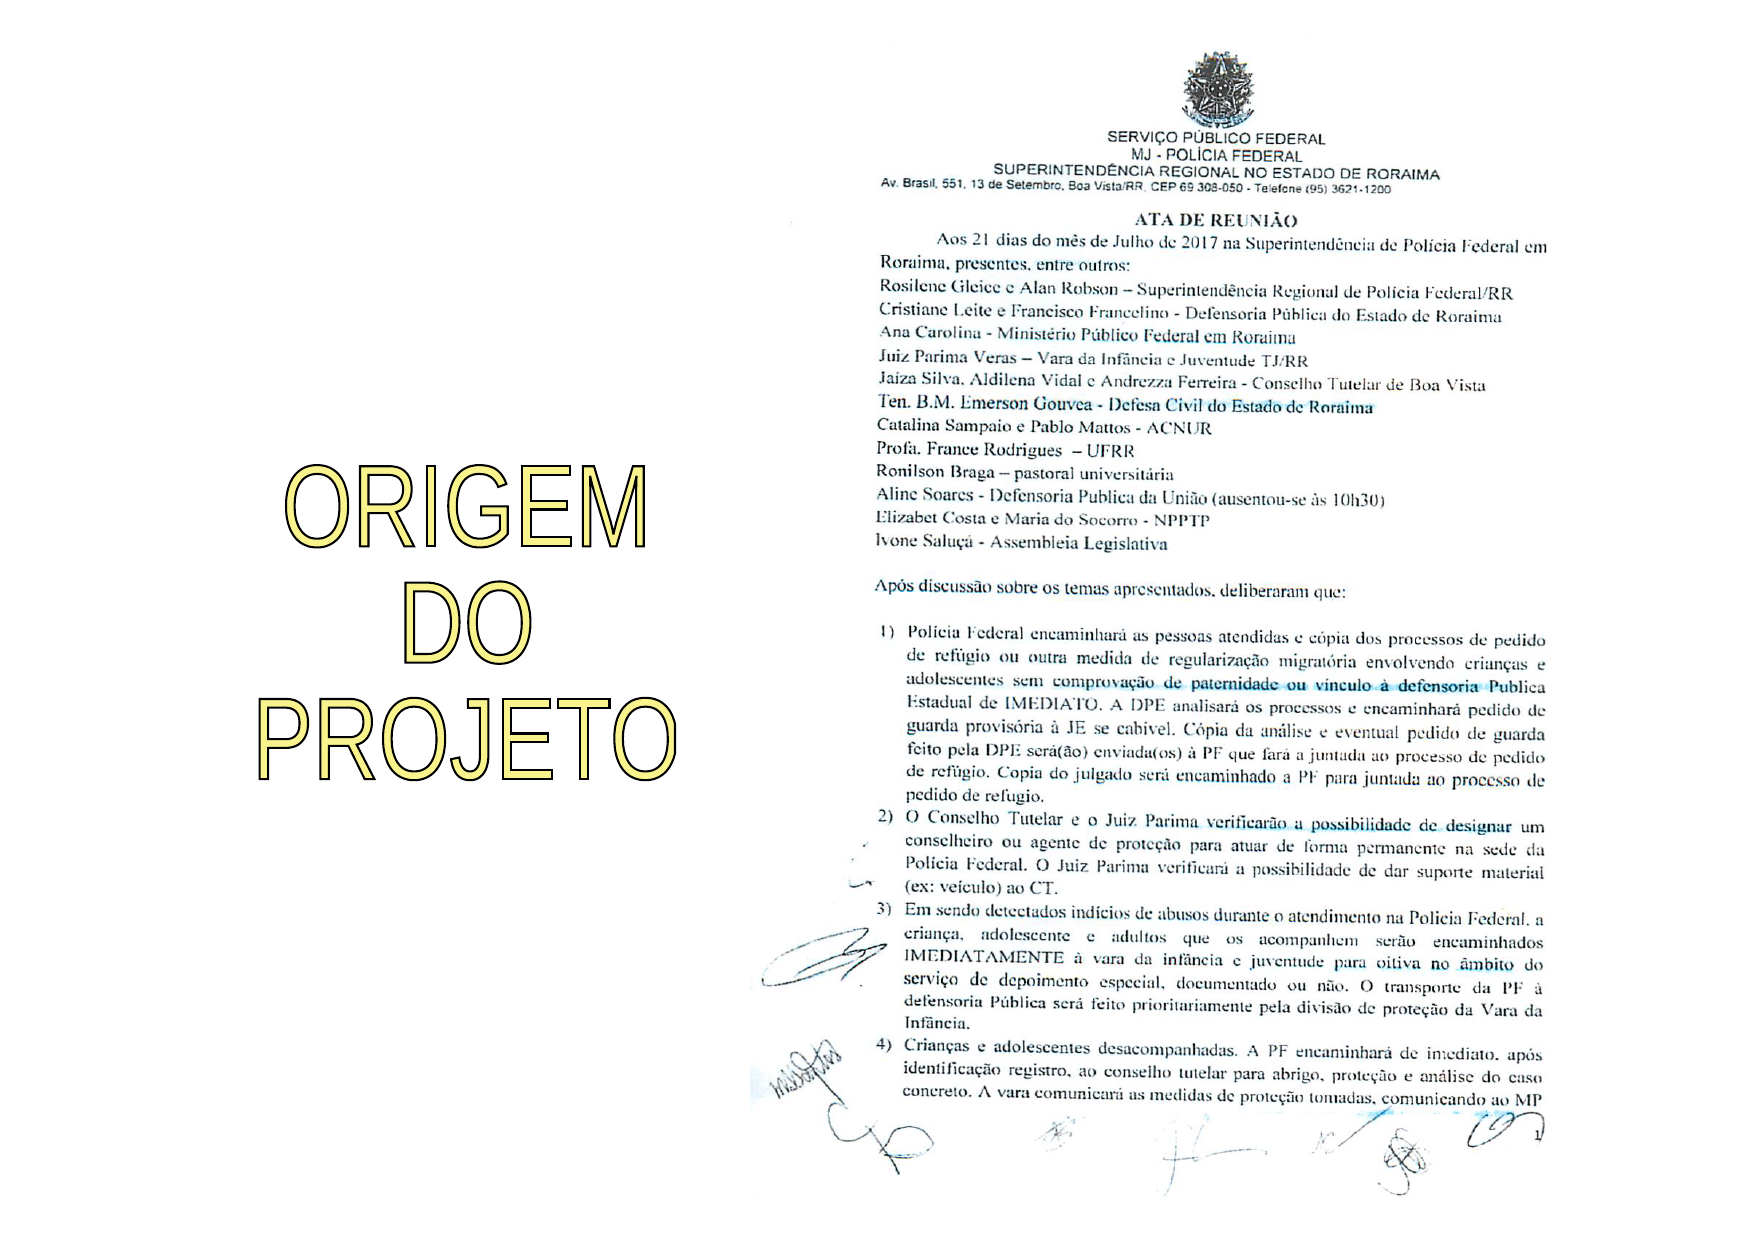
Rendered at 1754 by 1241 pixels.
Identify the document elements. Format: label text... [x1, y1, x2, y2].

text_box ORIGEM DO PROJETO [405, 582, 460, 663]
text_box ORIGEM DO PROJETO [259, 698, 309, 780]
text_box ORIGEM DO PROJETO [468, 581, 531, 664]
text_box ORIGEM DO PROJETO [558, 698, 610, 780]
text_box ORIGEM DO PROJETO [582, 466, 644, 547]
text_box ORIGEM DO PROJETO [448, 465, 508, 548]
text_box ORIGEM DO PROJETO [614, 697, 676, 781]
text_box ORIGEM DO PROJETO [320, 698, 375, 780]
text_box ORIGEM DO PROJETO [286, 465, 349, 548]
text_box ORIGEM DO PROJETO [522, 466, 572, 547]
text_box ORIGEM DO PROJETO [502, 698, 553, 780]
text_box ORIGEM DO PROJETO [383, 697, 446, 781]
text_box ORIGEM DO PROJETO [360, 466, 415, 547]
text_box ORIGEM DO PROJETO [451, 699, 489, 781]
picture [750, 31, 1591, 1201]
text_box ORIGEM DO PROJETO [426, 466, 436, 547]
